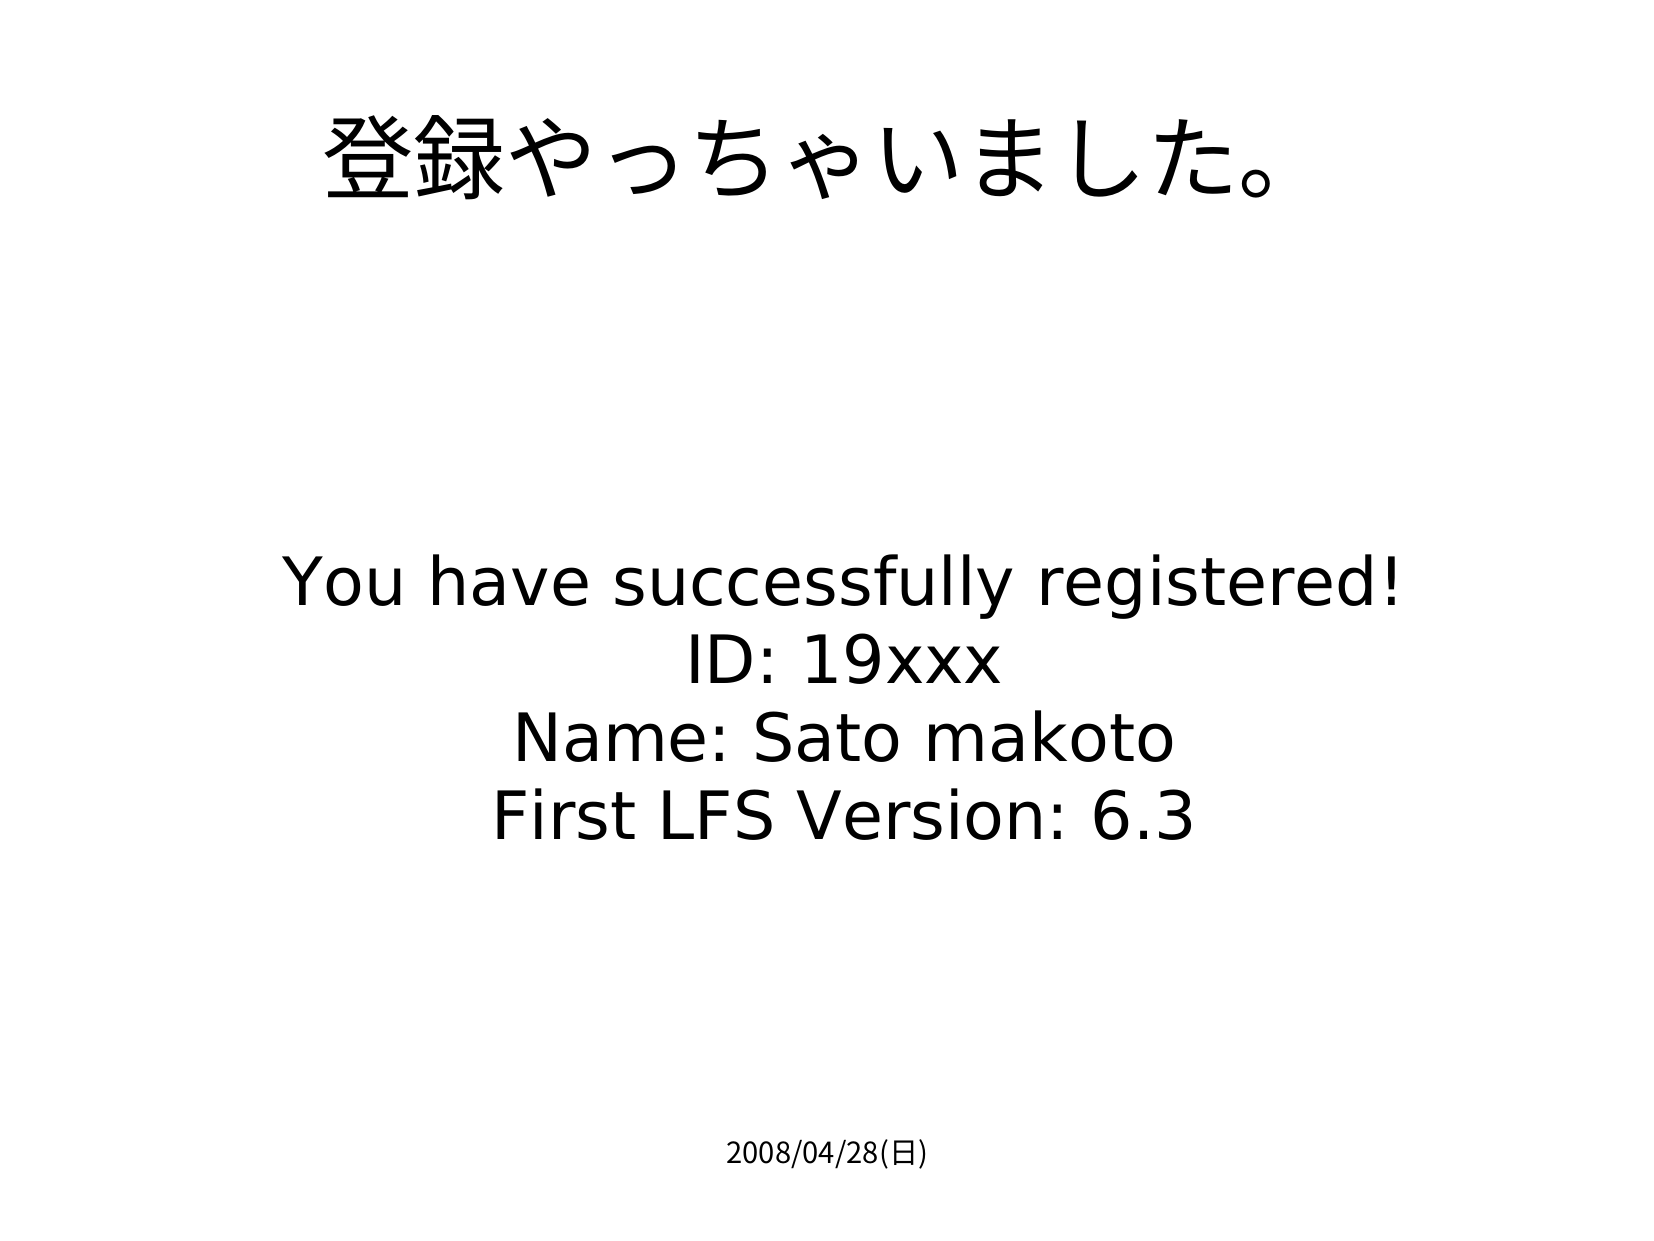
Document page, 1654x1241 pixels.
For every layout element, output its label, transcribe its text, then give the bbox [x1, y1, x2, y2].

subtitle You have successfully registered! ID: 19xxx Name: Sato makoto First LFS Version: 6.3 [82, 290, 1571, 1109]
title 登録やっちゃいました。 [82, 49, 1571, 257]
